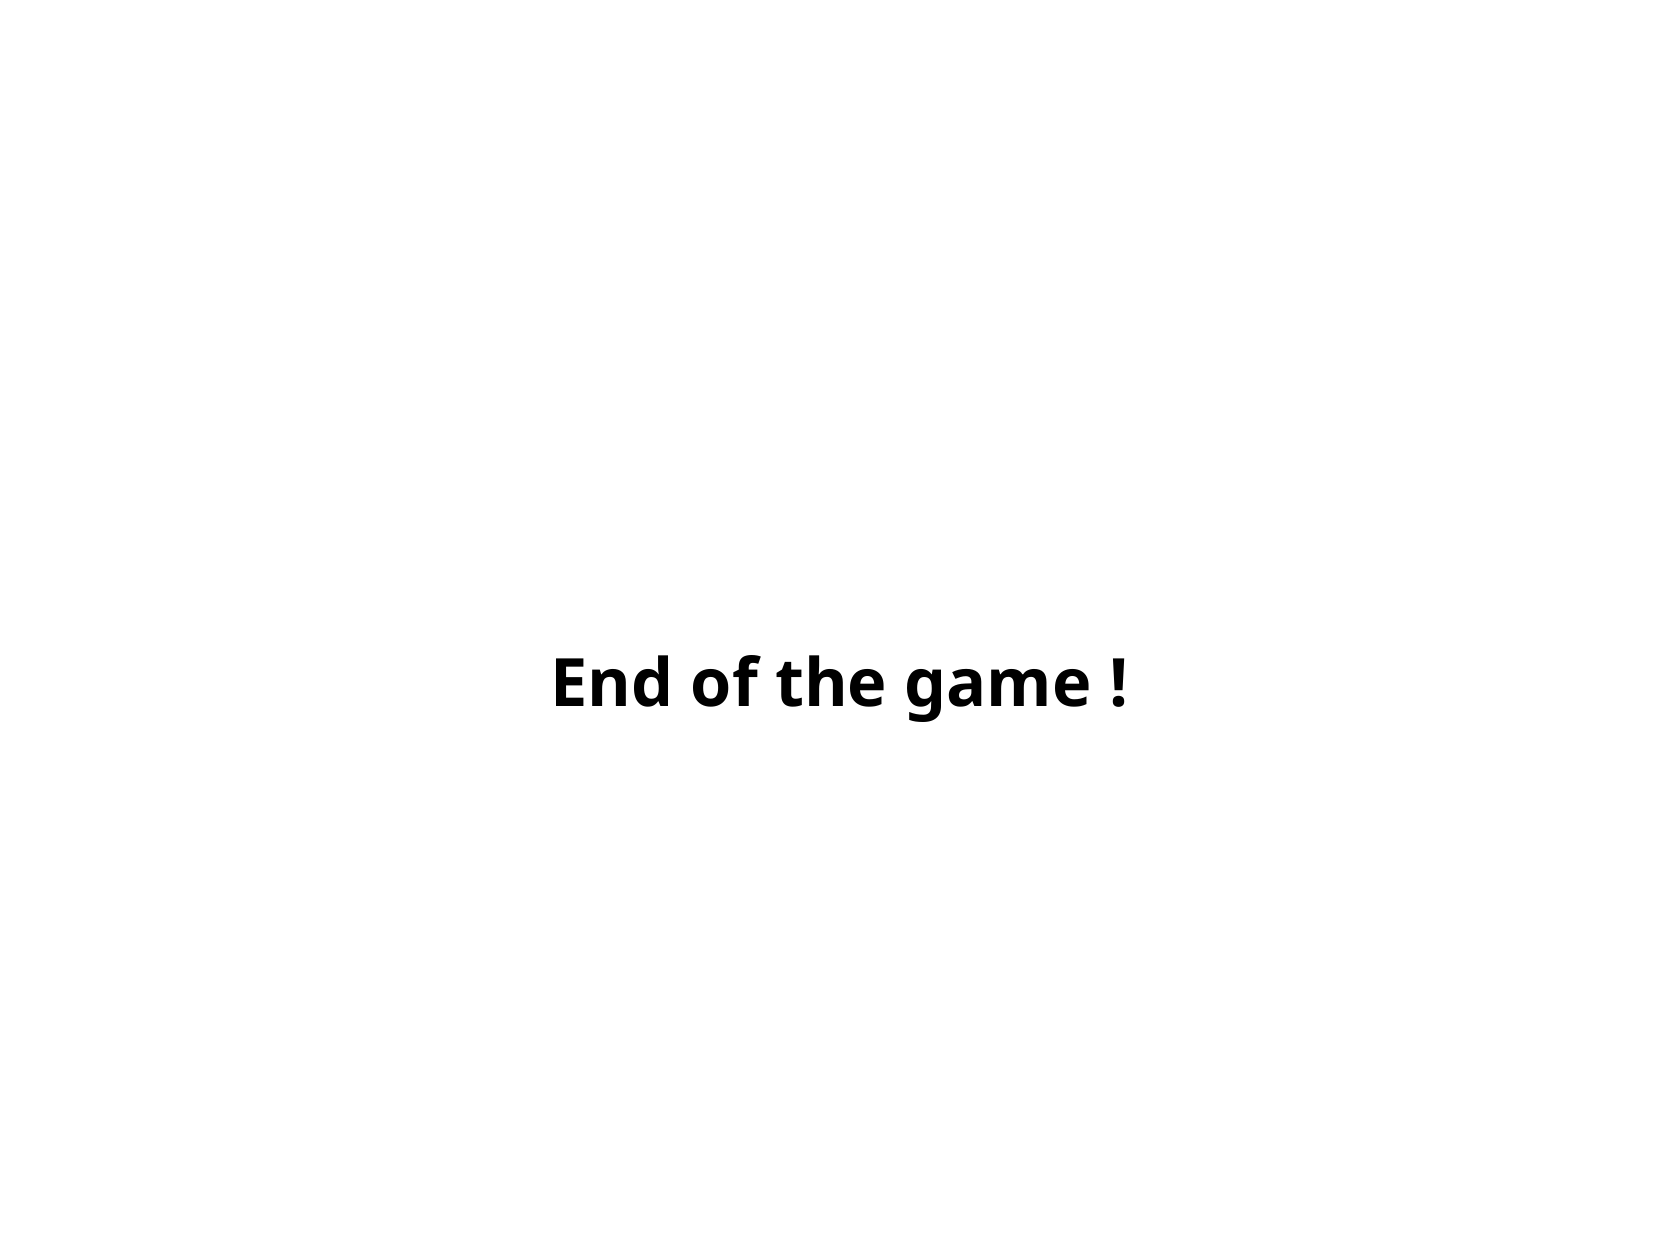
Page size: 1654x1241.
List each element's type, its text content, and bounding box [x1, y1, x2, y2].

list End of the game ! [82, 290, 1571, 1010]
